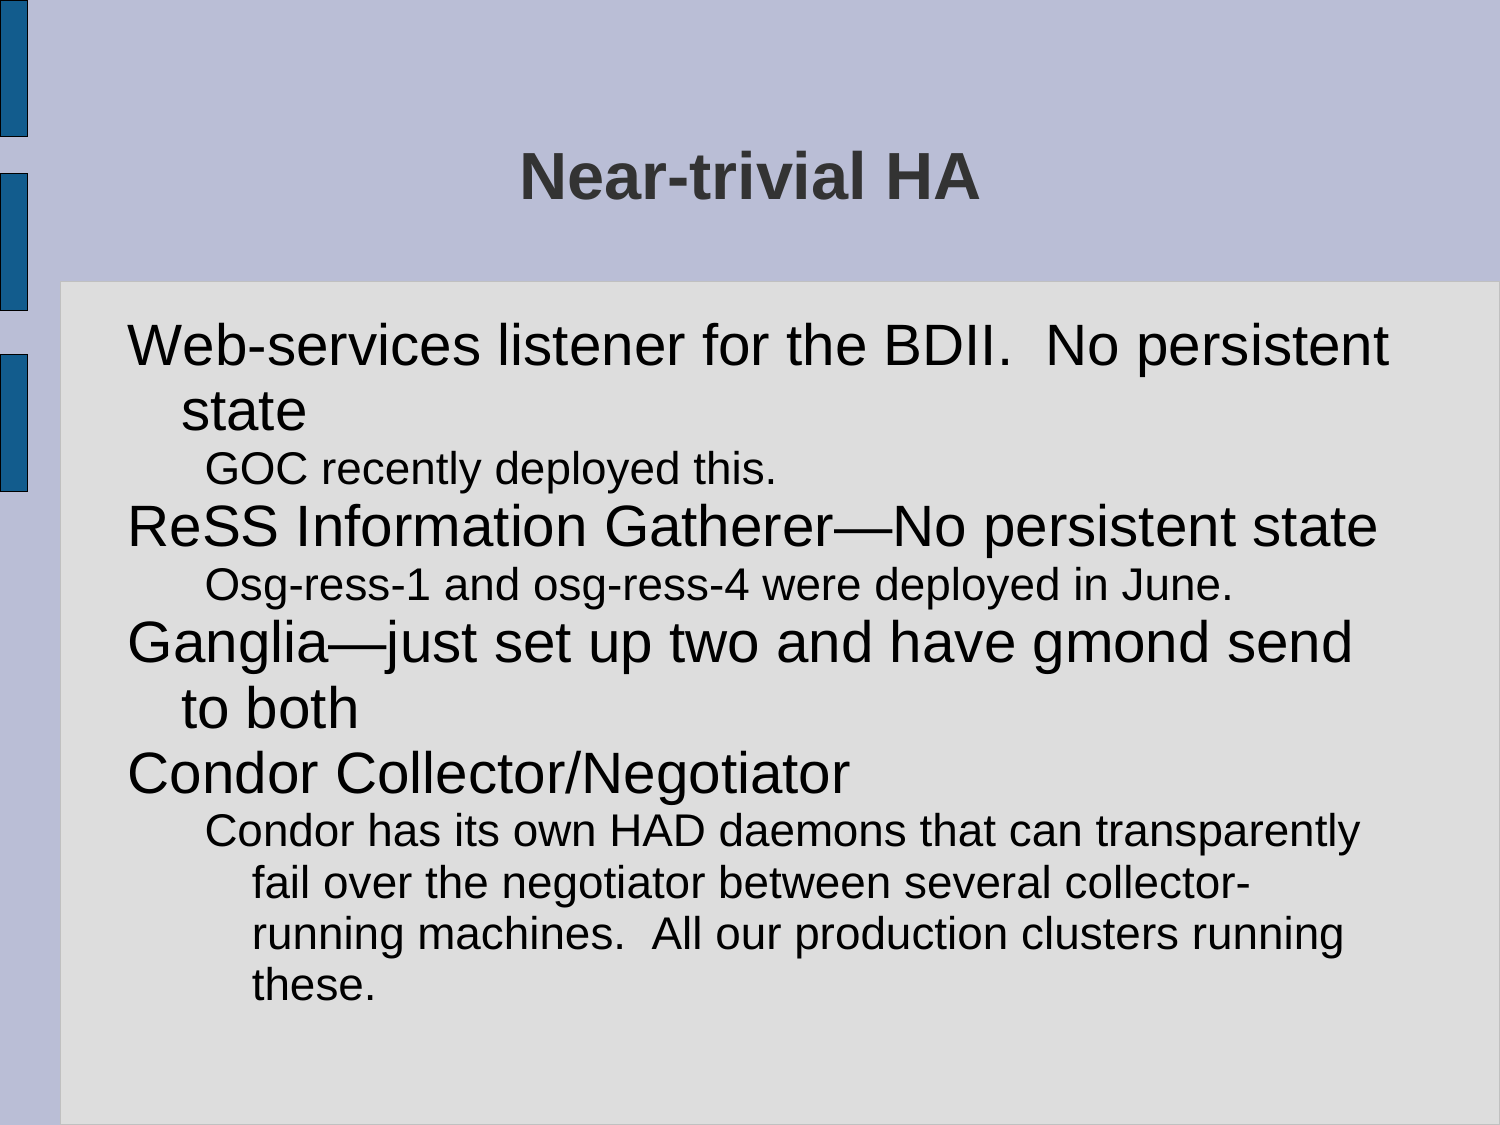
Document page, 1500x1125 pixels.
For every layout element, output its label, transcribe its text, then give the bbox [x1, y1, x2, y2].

title Near-trivial HA [110, 82, 1392, 271]
list Web-services listener for the BDII. No persistent state GOC recently deployed this. ReSS Information Gatherer—No persistent state Osg-ress-1 and osg-ress-4 were deployed in June. Ganglia—just set up two and have gmond send to both Condor Collector/Negotiator Condor has its own HAD daemons that can transparently fail over the negotiator between several collector-running machines. All our production clusters running these. [110, 312, 1392, 1025]
